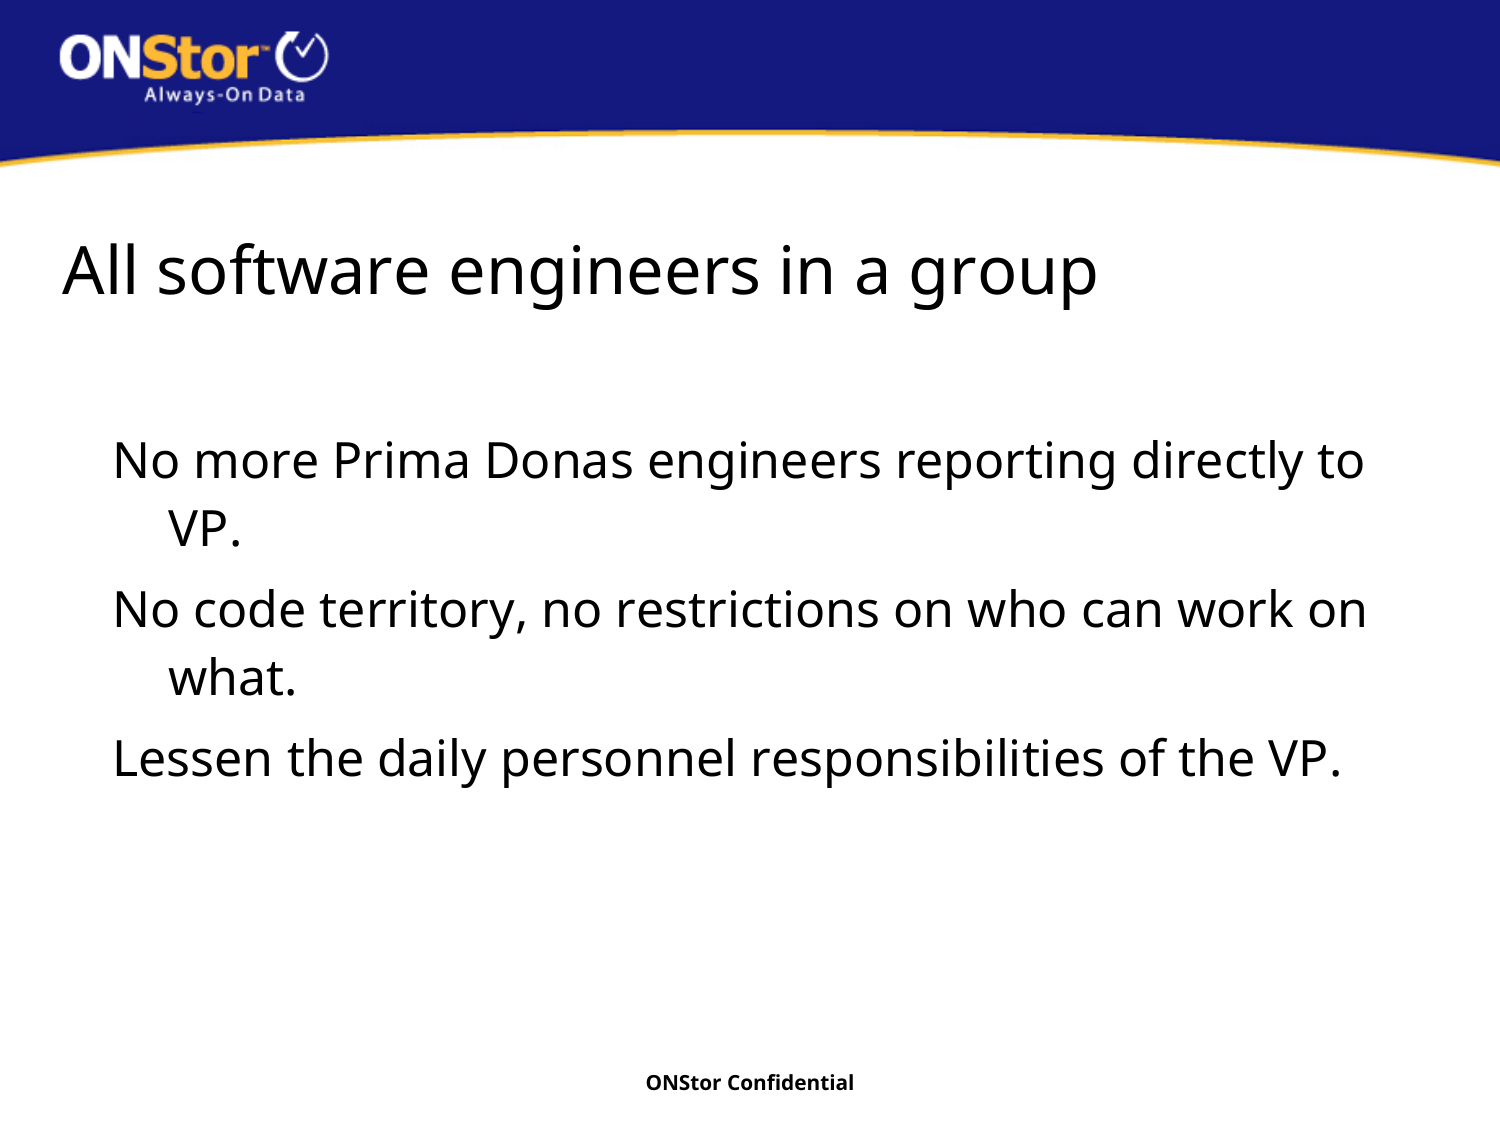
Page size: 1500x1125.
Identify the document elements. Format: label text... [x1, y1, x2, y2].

list No more Prima Donas engineers reporting directly to VP. No code territory, no restrictions on who can work on what. Lessen the daily personnel responsibilities of the VP. [112, 425, 1388, 1011]
title All software engineers in a group [62, 174, 1338, 363]
